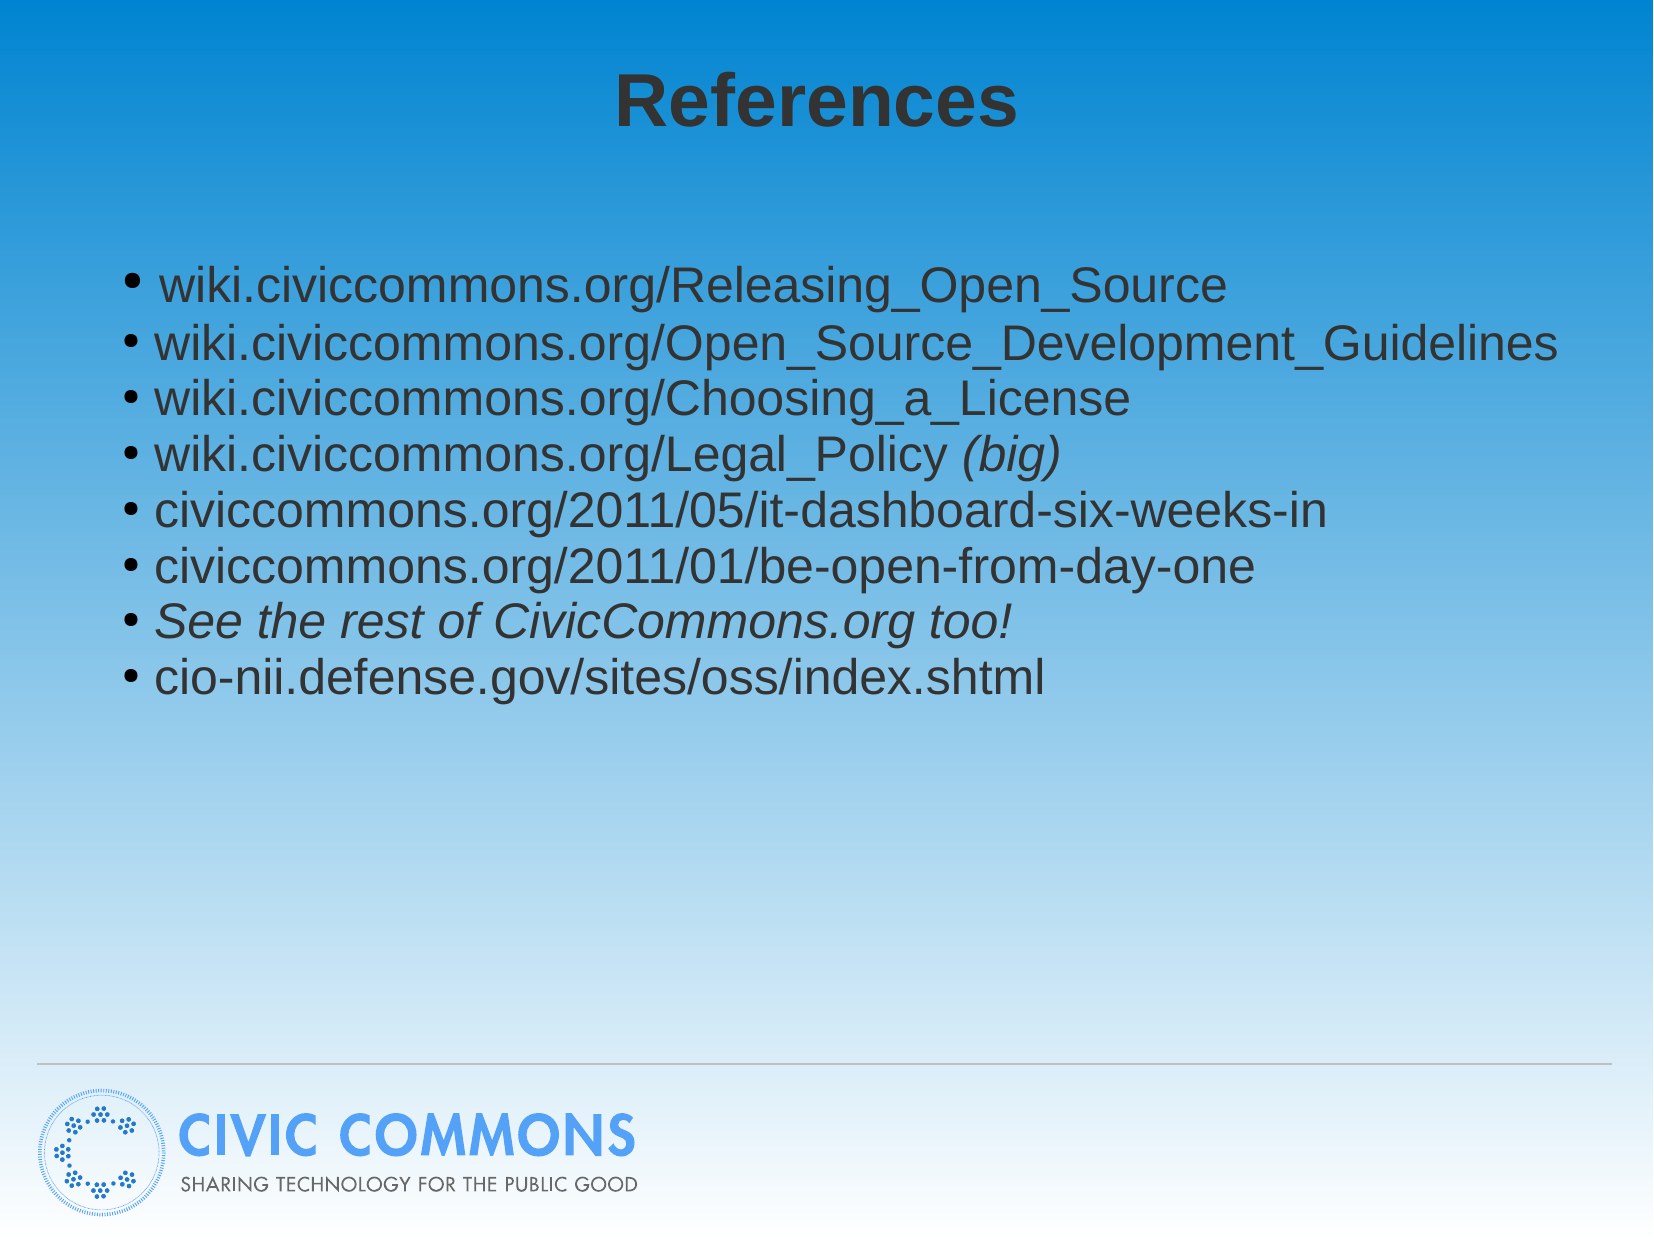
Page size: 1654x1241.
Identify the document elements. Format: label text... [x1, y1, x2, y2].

text_box wiki.civiccommons.org/Releasing_Open_Source wiki.civiccommons.org/Open_Source_Development_Guidelines wiki.civiccommons.org/Choosing_a_License wiki.civiccommons.org/Legal_Policy (big) civiccommons.org/2011/05/it-dashboard-six-weeks-in civiccommons.org/2011/01/be-open-from-day-one See the rest of CivicCommons.org too! cio-nii.defense.gov/sites/oss/index.shtml [107, 242, 1576, 713]
text_box References [600, 51, 1035, 151]
picture [0, 1056, 689, 1241]
